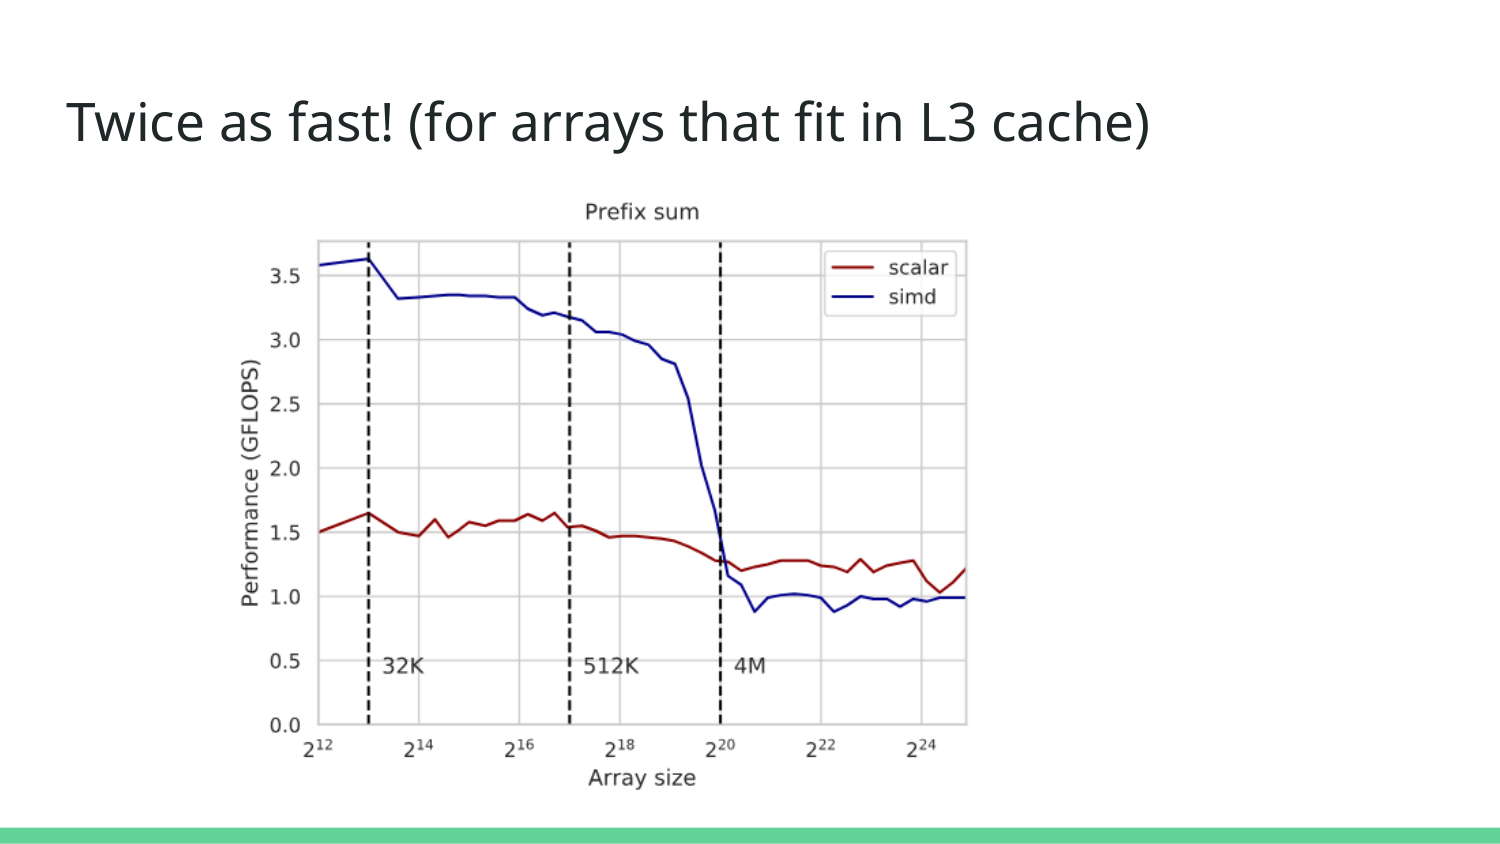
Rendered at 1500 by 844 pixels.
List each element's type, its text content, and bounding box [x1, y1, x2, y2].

title Twice as fast! (for arrays that fit in L3 cache) [51, 72, 1449, 167]
picture [214, 166, 1050, 794]
